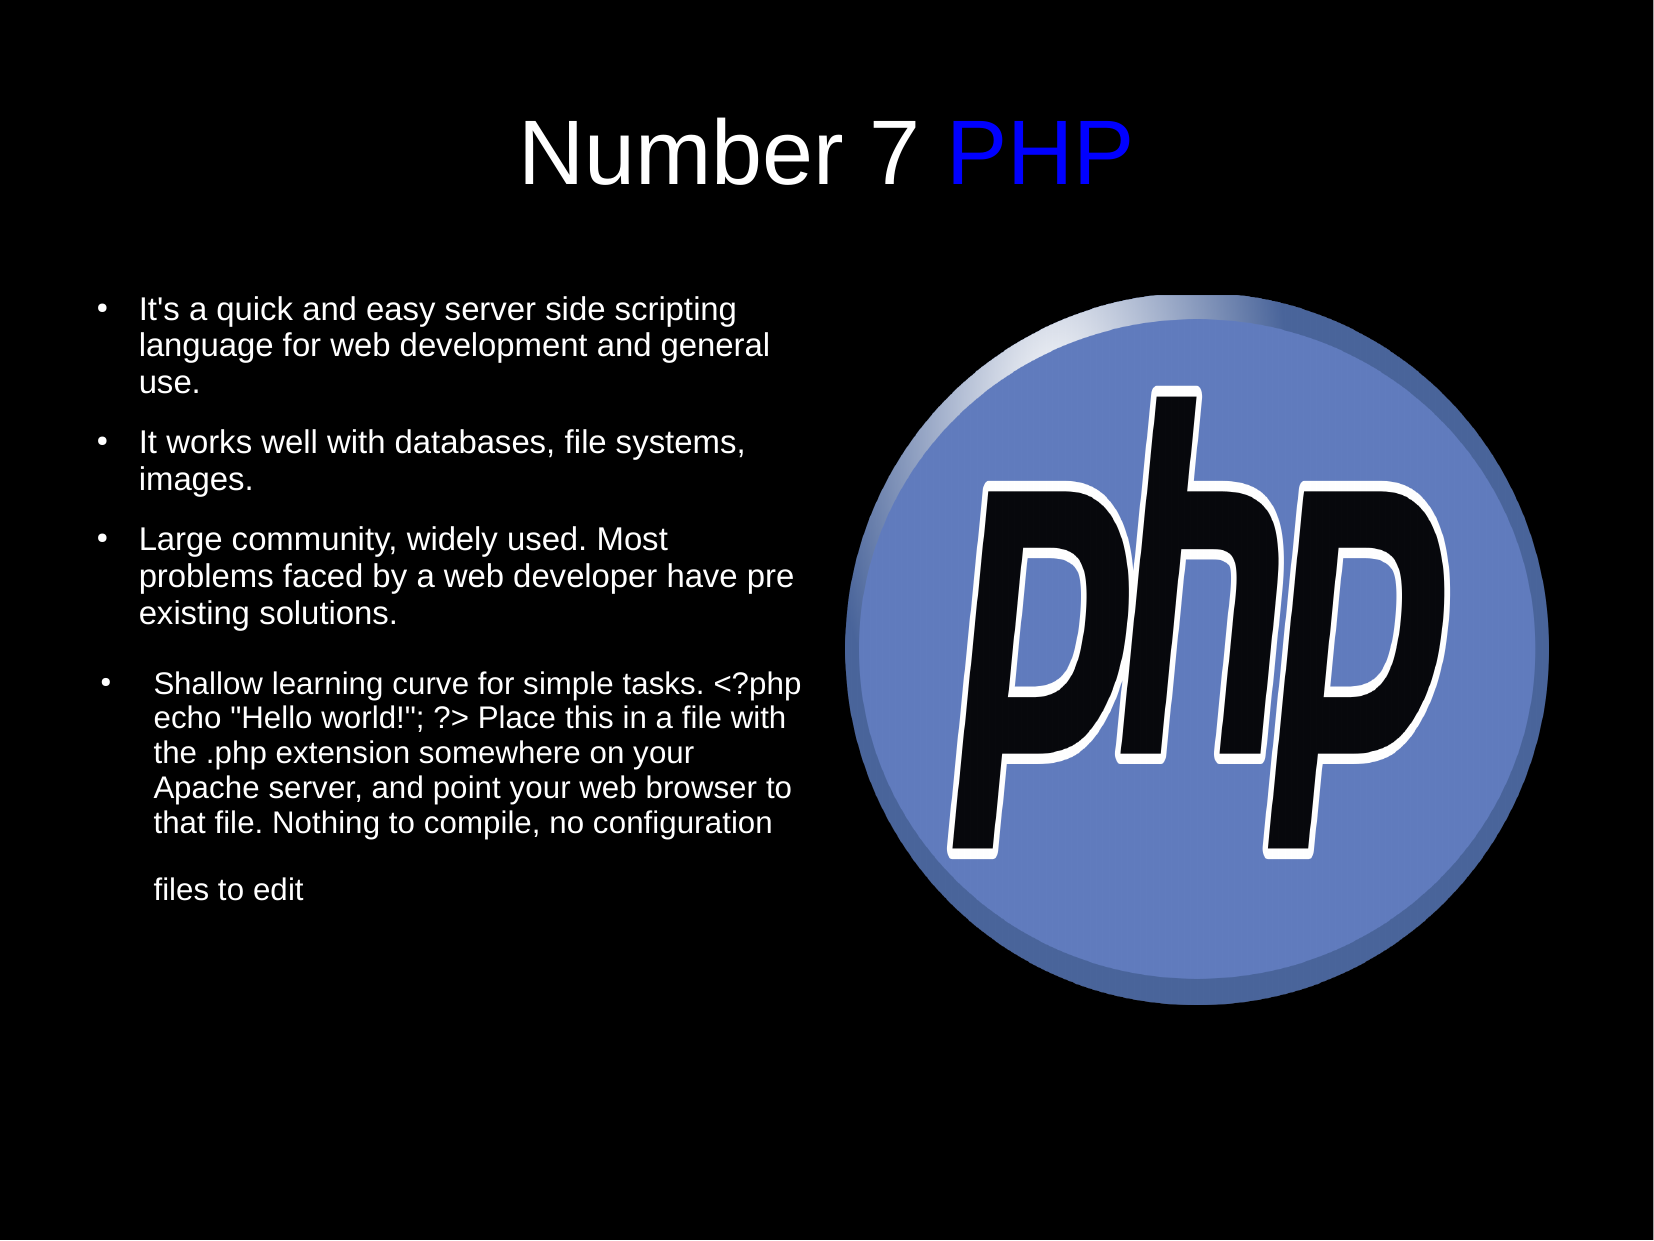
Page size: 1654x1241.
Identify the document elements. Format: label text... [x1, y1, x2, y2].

list It's a quick and easy server side scripting language for web development and general use. It works well with databases, file systems, images. Large community, widely used. Most problems faced by a web developer have pre existing solutions. [82, 290, 809, 634]
picture [845, 287, 1549, 1006]
title Number 7 PHP [82, 49, 1571, 257]
list Shallow learning curve for simple tasks. <?php echo "Hello world!"; ?> Place this in a file with the .php extension somewhere on your Apache server, and point your web browser to that file. Nothing to compile, no configuration files to edit [82, 665, 809, 1009]
